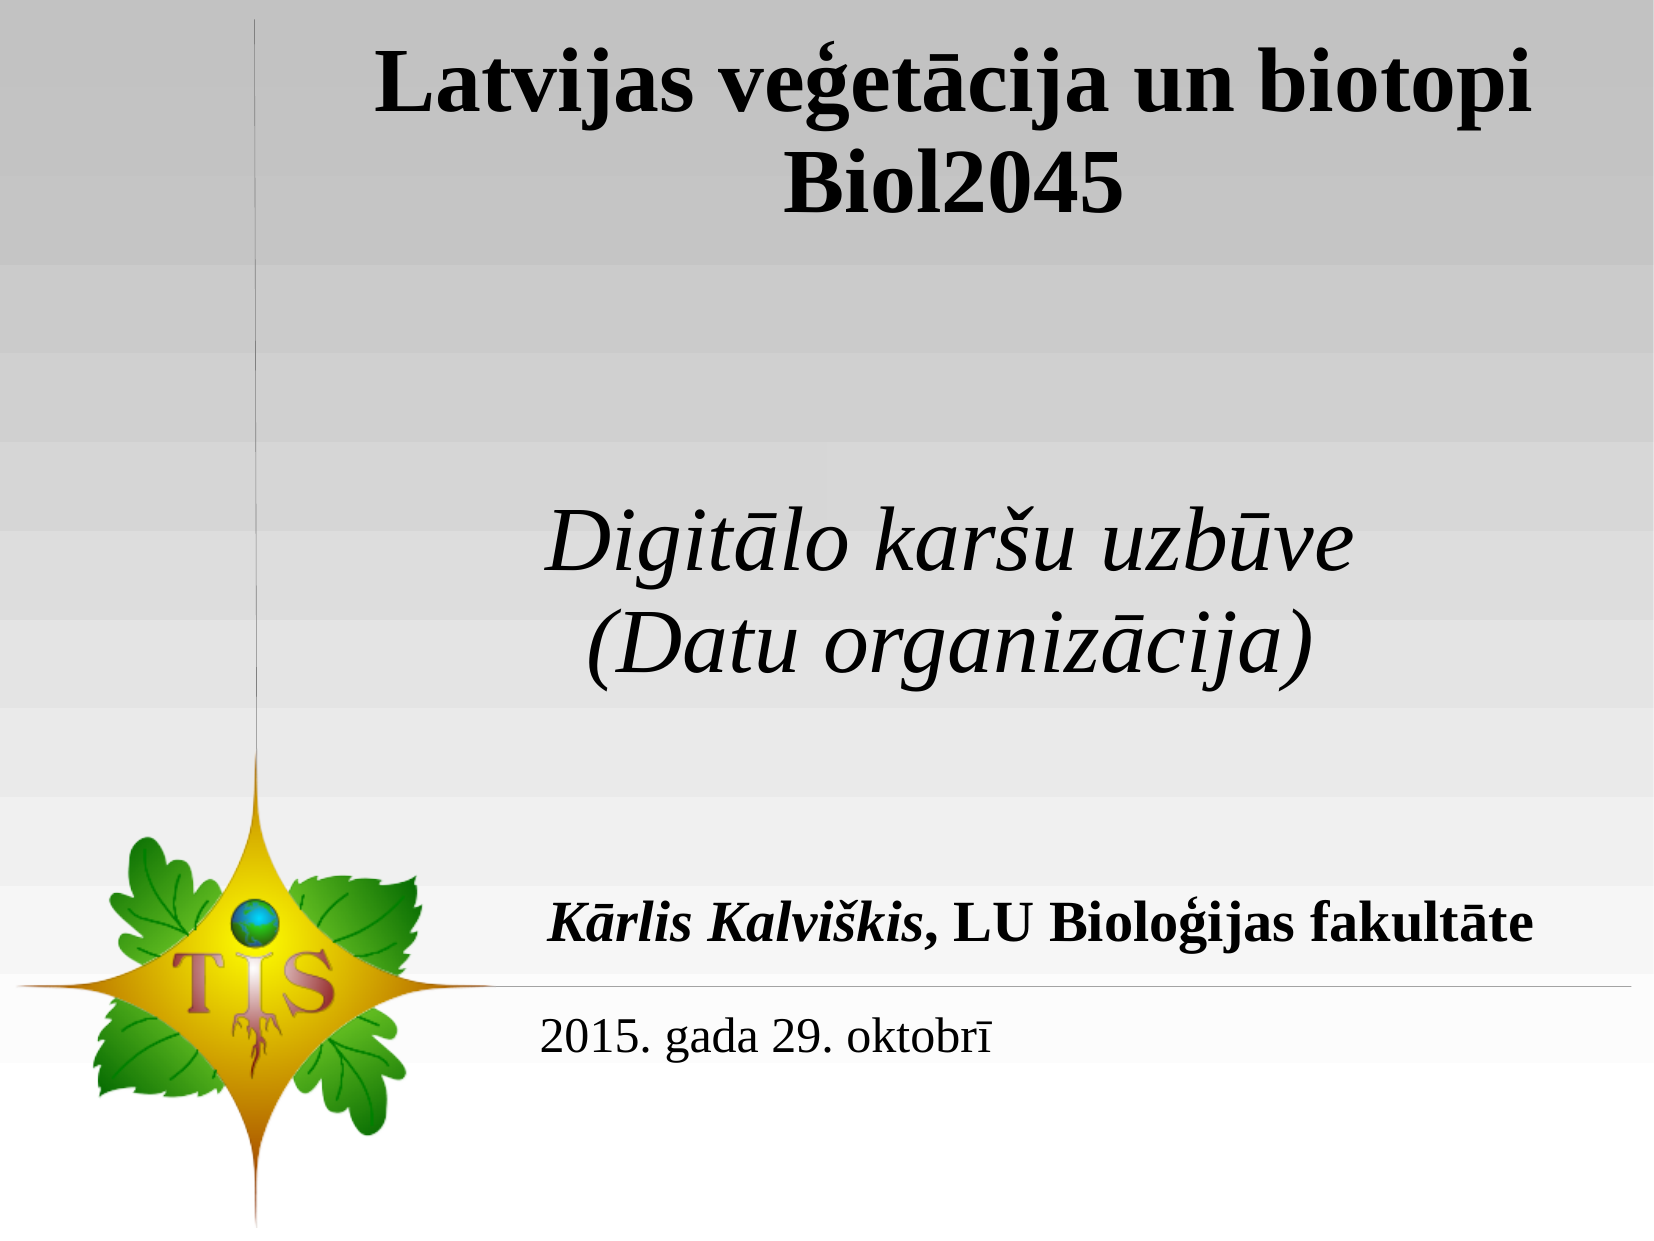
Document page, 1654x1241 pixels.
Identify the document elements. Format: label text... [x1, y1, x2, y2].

picture [0, 0, 1654, 1241]
list 2015. gada 29. oktobrī [468, 1008, 1630, 1216]
title Digitālo karšu uzbūve (Datu organizācija) [295, 324, 1607, 857]
